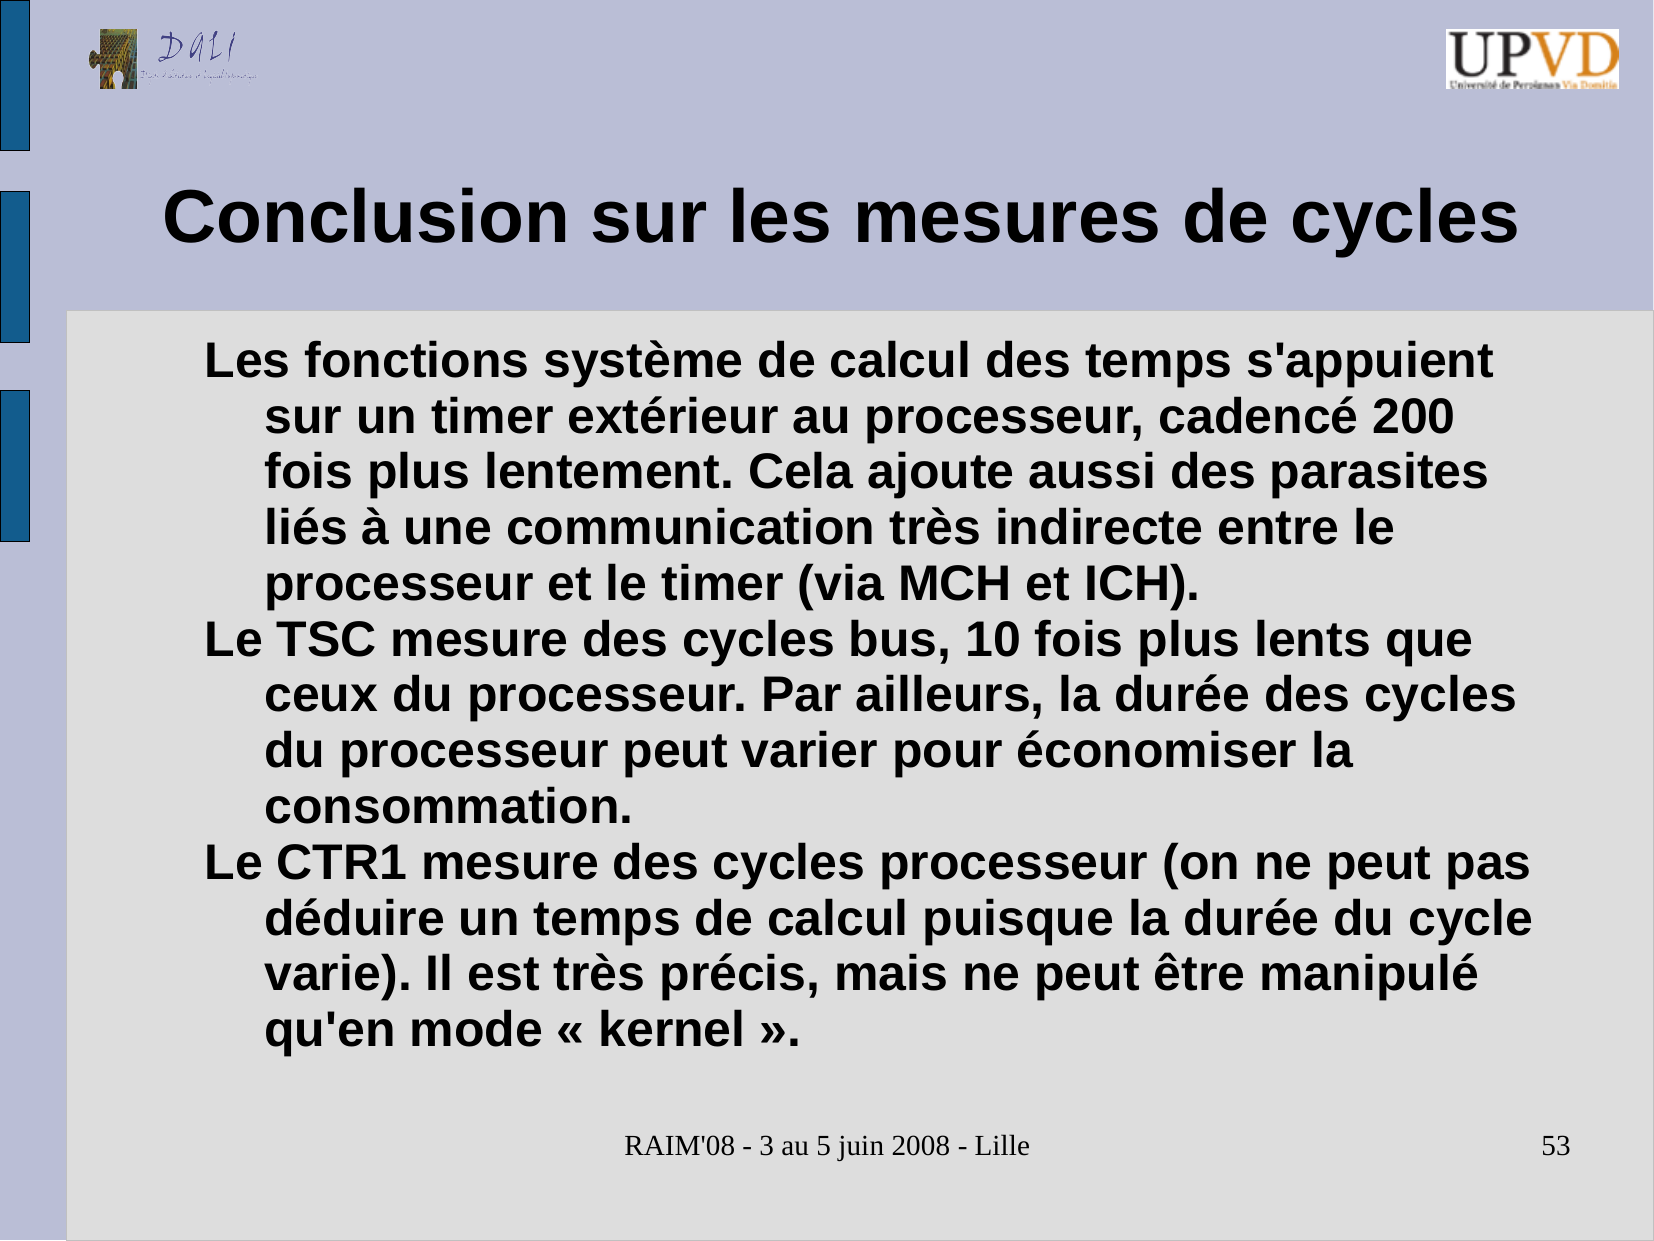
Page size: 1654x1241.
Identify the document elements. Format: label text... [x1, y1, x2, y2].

picture [88, 29, 261, 89]
text_box Conclusion sur les mesures de cycles [147, 166, 1536, 266]
text_box Les fonctions système de calcul des temps s'appuient sur un timer extérieur au processeur, cadencé 200 fois plus lentement. Cela ajoute aussi des parasites liés à une communication très indirecte entre le processeur et le timer (via MCH et ICH). Le TSC mesure des cycles bus, 10 fois plus lents que ceux du processeur. Par ailleurs, la durée des cycles du processeur peut varier pour économiser la consommation. Le CTR1 mesure des cycles processeur (on ne peut pas déduire un temps de calcul puisque la durée du cycle varie). Il est très précis, mais ne peut être manipulé qu'en mode « kernel ». [176, 324, 1565, 1081]
picture [1446, 29, 1619, 89]
